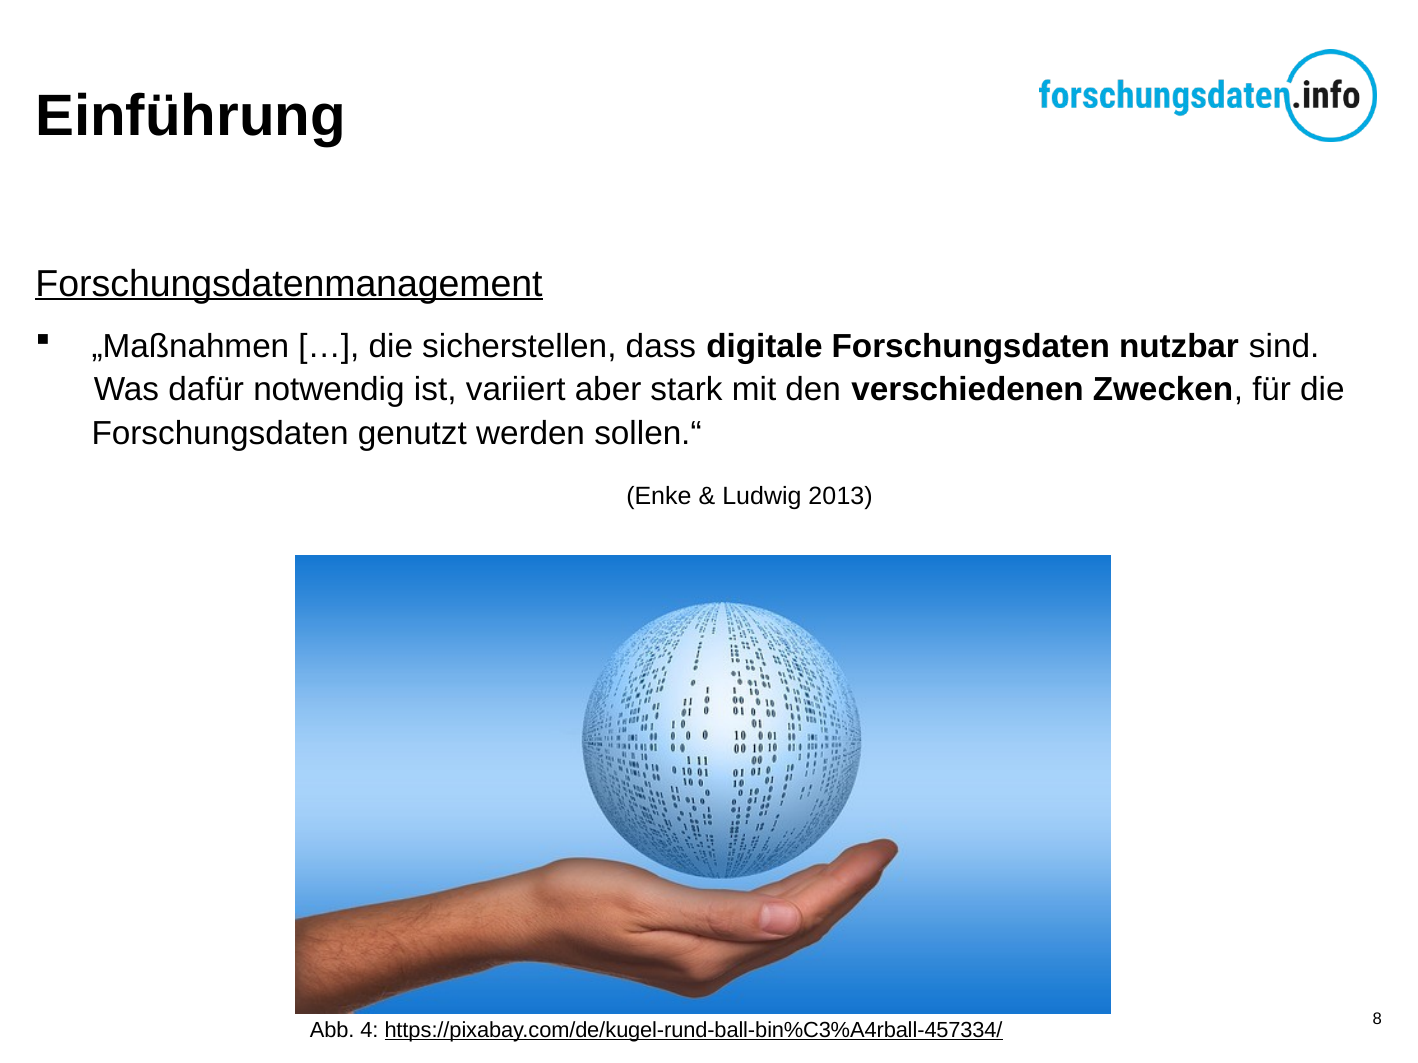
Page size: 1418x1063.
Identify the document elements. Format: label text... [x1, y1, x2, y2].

title Einführung [35, 76, 1022, 236]
text_box Abb. 4: https://pixabay.com/de/kugel-rund-ball-bin%C3%A4rball-457334/ [295, 1008, 1111, 1050]
picture [1342, 107, 1377, 142]
slide_number <Nummer> [1111, 1003, 1382, 1028]
picture [295, 555, 1111, 1008]
picture [1339, 49, 1377, 85]
picture [1039, 49, 1372, 142]
list Forschungsdatenmanagement „Maßnahmen […], die sicherstellen, dass digitale Forschungsdaten nutzbar sind. Was dafür notwendig ist, variiert aber stark mit den verschiedenen Zwecken, für die Forschungsdaten genutzt werden sollen.“ (Enke & Ludwig 2013) [35, 236, 1382, 880]
